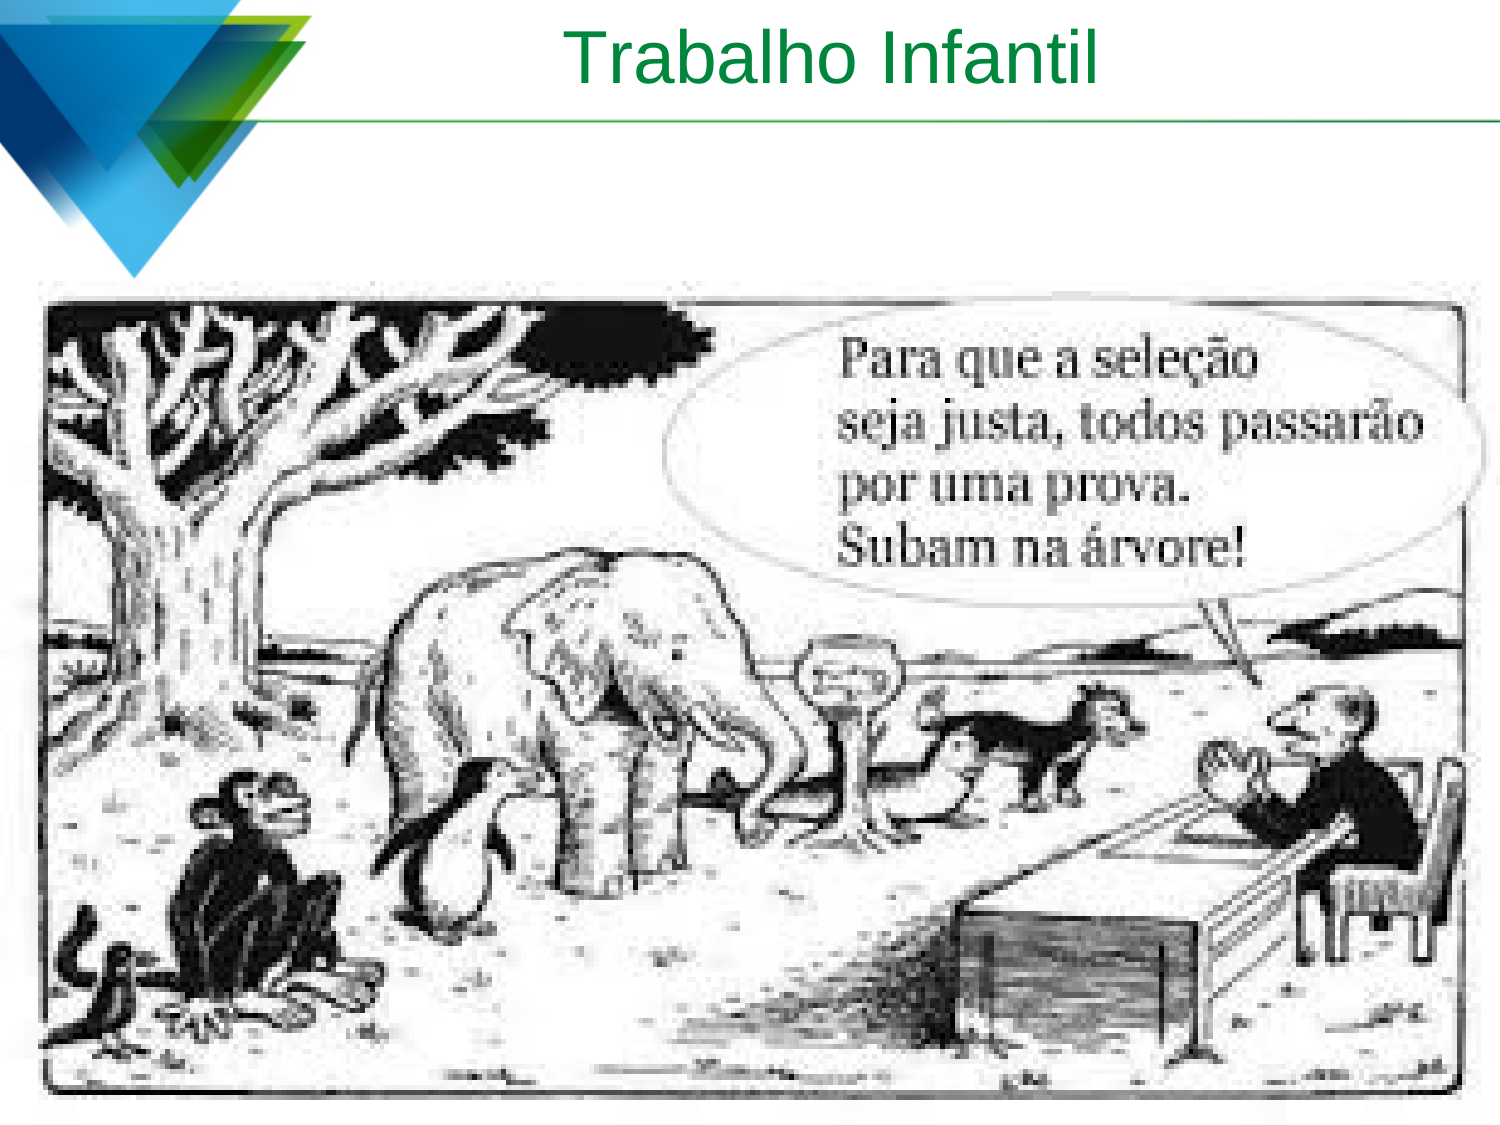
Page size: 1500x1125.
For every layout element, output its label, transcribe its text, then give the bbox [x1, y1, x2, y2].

picture [0, 281, 1500, 1121]
text_box [0, 0, 1500, 281]
title Trabalho Infantil [346, 0, 1317, 124]
